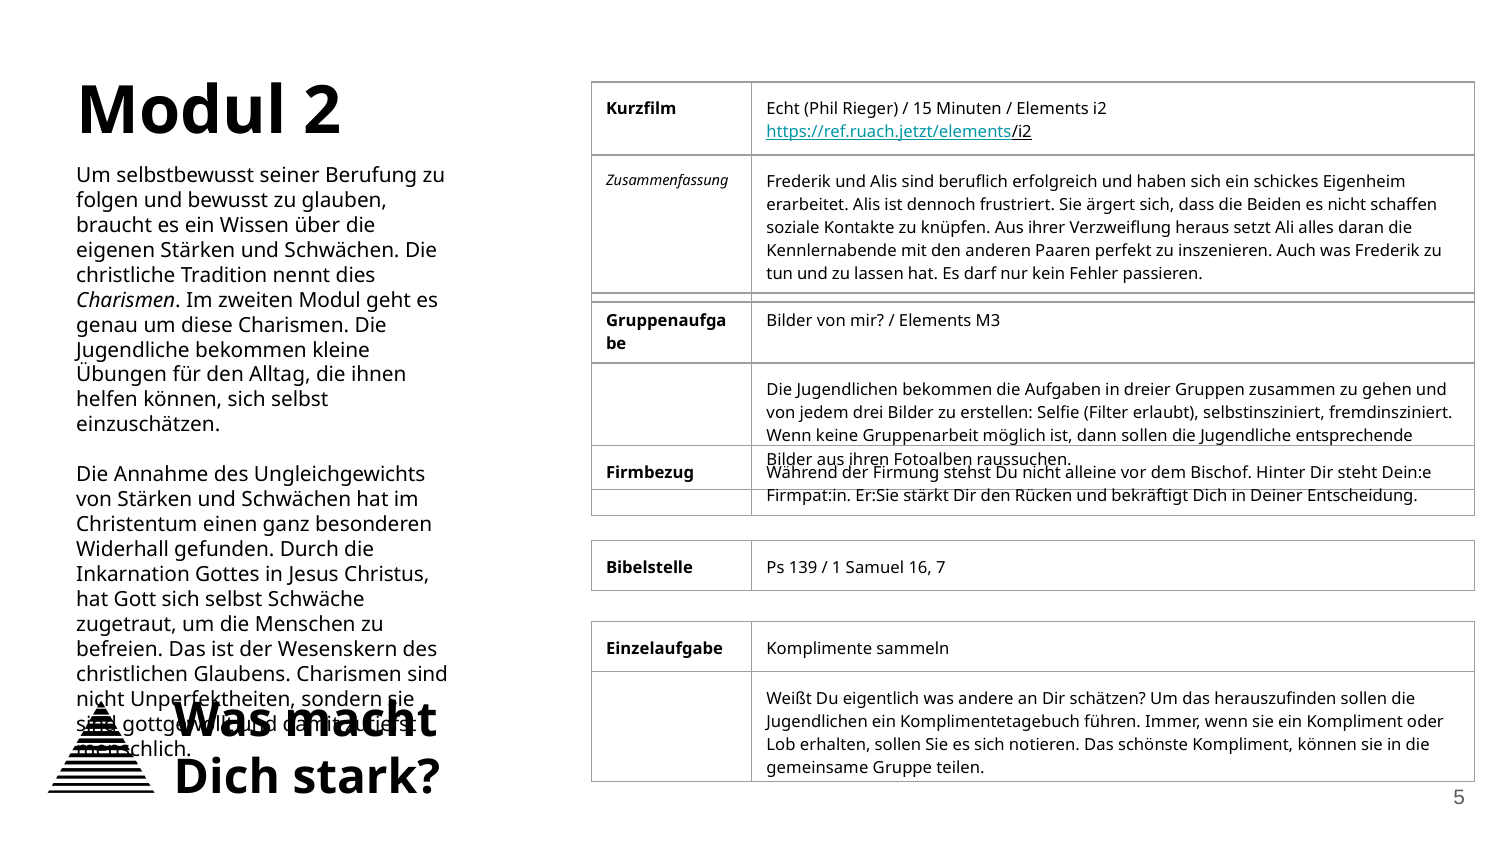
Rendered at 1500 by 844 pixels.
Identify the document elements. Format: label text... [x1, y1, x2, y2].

picture [18, 664, 184, 830]
table_cell Zusammenfassung [592, 156, 751, 292]
slide_number <number> [1389, 764, 1480, 830]
table_header Gruppenaufgabe [592, 294, 751, 362]
text_box Was macht Dich stark? [184, 673, 487, 819]
table_cell [592, 364, 751, 445]
table_cell Die Jugendlichen bekommen die Aufgaben in dreier Gruppen zusammen zu gehen und von jedem drei Bilder zu erstellen: Selfie (Filter erlaubt), selbstinsziniert, fremdinsziniert. Wenn keine Gruppenarbeit möglich ist, dann sollen die Jugendliche entsprechende Bilder aus ihren Fotoalben raussuchen. [752, 364, 1474, 445]
table_cell [592, 672, 751, 781]
table_header Ps 139 / 1 Samuel 16, 7 [752, 541, 1474, 590]
table_header Echt (Phil Rieger) / 15 Minuten / Elements i2 https://ref.ruach.jetzt/elements/i2 [752, 83, 1474, 154]
table_header Während der Firmung stehst Du nicht alleine vor dem Bischof. Hinter Dir steht Dein:e Firmpat:in. Er:Sie stärkt Dir den Rücken und bekräftigt Dich in Deiner Entscheidung. [752, 446, 1474, 515]
table_header Kurzfilm [592, 83, 751, 154]
table_header Bilder von mir? / Elements M3 [752, 294, 1474, 362]
table_cell Frederik und Alis sind beruflich erfolgreich und haben sich ein schickes Eigenheim erarbeitet. Alis ist dennoch frustriert. Sie ärgert sich, dass die Beiden es nicht schaffen soziale Kontakte zu knüpfen. Aus ihrer Verzweiflung heraus setzt Ali alles daran die Kennlernabende mit den anderen Paaren perfekt zu inszenieren. Auch was Frederik zu tun und zu lassen hat. Es darf nur kein Fehler passieren. [752, 156, 1474, 292]
table_cell Weißt Du eigentlich was andere an Dir schätzen? Um das herauszufinden sollen die Jugendlichen ein Komplimentetagebuch führen. Immer, wenn sie ein Kompliment oder Lob erhalten, sollen Sie es sich notieren. Das schönste Kompliment, können sie in die gemeinsame Gruppe teilen. [752, 672, 1474, 781]
table_header Einzelaufgabe [592, 622, 751, 671]
text_box Modul 2 [61, 51, 554, 162]
table_header Komplimente sammeln [752, 622, 1474, 671]
table_header Bibelstelle [592, 541, 751, 590]
text_box Um selbstbewusst seiner Berufung zu folgen und bewusst zu glauben, braucht es ein Wissen über die eigenen Stärken und Schwächen. Die christliche Tradition nennt dies Charismen. Im zweiten Modul geht es genau um diese Charismen. Die Jugendliche bekommen kleine Übungen für den Alltag, die ihnen helfen können, sich selbst einzuschätzen. Die Annahme des Ungleichgewichts von Stärken und Schwächen hat im Christentum einen ganz besonderen Widerhall gefunden. Durch die Inkarnation Gottes in Jesus Christus, hat Gott sich selbst Schwäche zugetraut, um die Menschen zu befreien. Das ist der Wesenskern des christlichen Glaubens. Charismen sind nicht Unperfektheiten, sondern sie sind gottgewollt und damit zutiefst menschlich. [61, 146, 465, 776]
table_header Firmbezug [592, 446, 751, 515]
